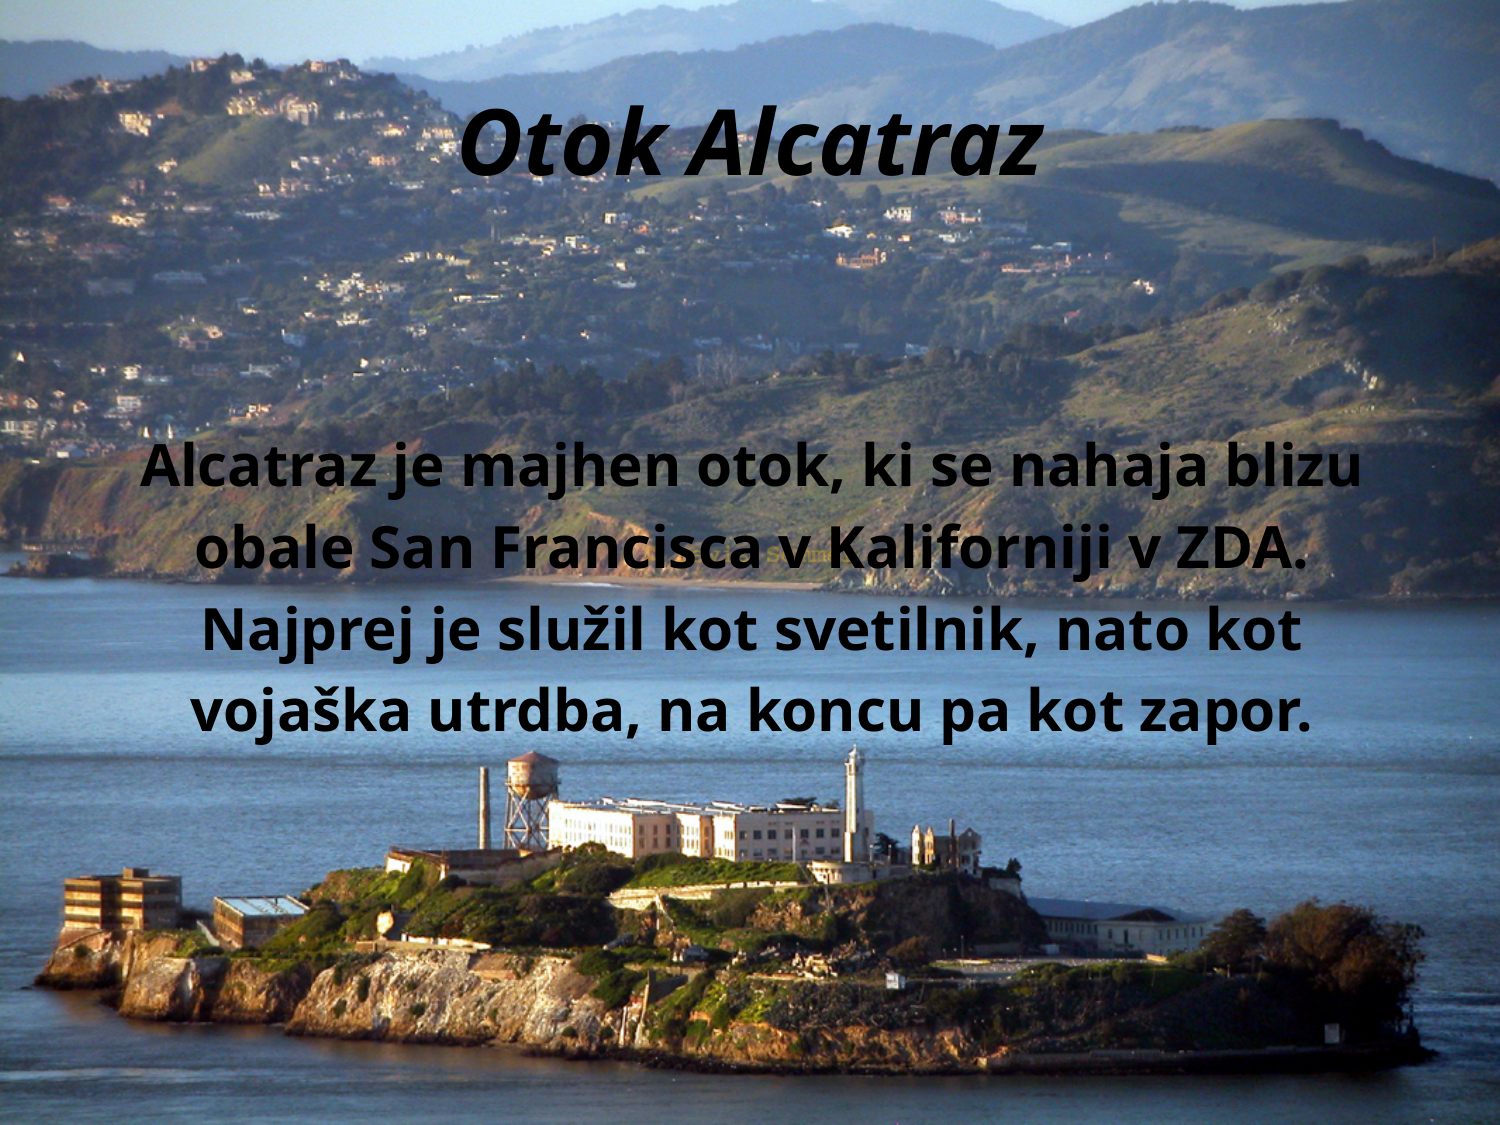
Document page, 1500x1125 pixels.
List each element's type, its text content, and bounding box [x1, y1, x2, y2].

picture [0, 0, 1500, 1125]
title Otok Alcatraz [75, 45, 1425, 233]
list Alcatraz je majhen otok, ki se nahaja blizu obale San Francisca v Kaliforniji v ZDA. Najprej je služil kot svetilnik, nato kot vojaška utrdba, na koncu pa kot zapor. [76, 420, 1427, 764]
